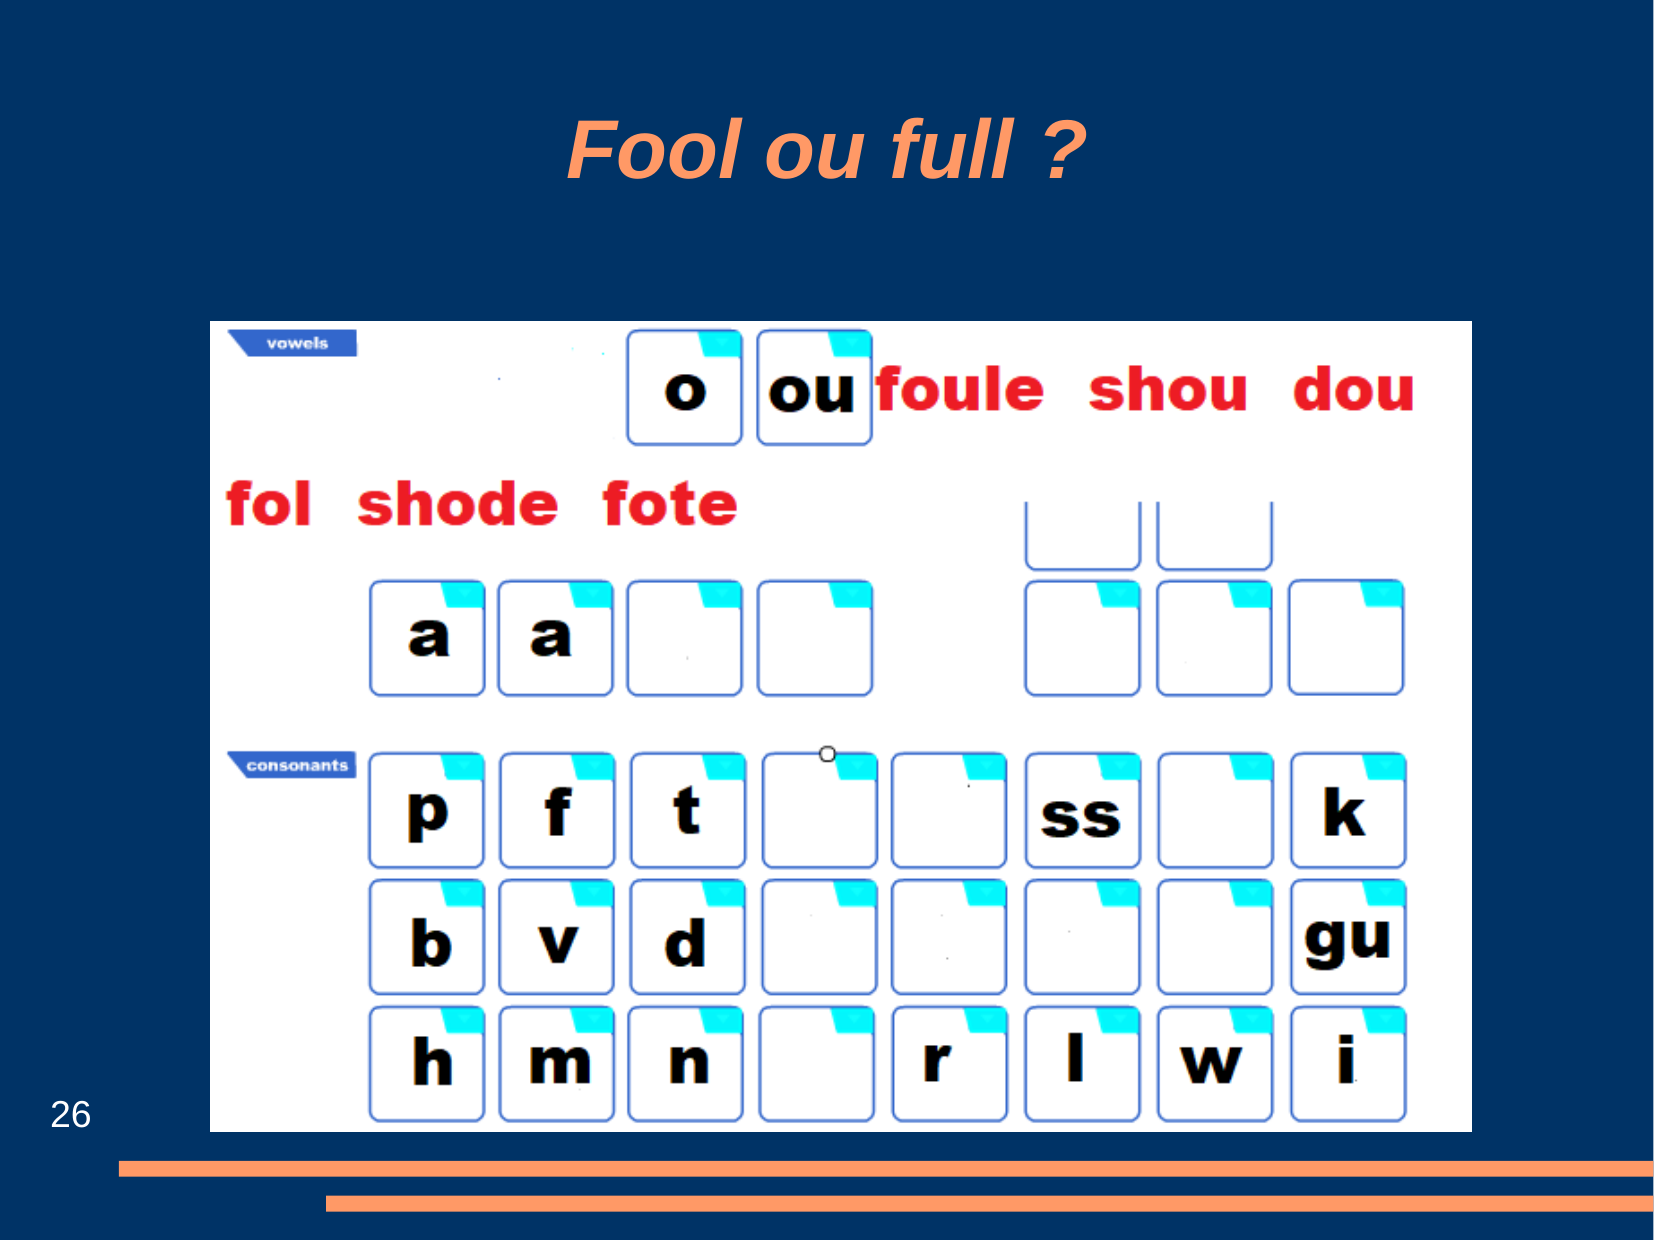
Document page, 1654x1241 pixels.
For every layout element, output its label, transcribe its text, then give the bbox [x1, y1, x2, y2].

picture [210, 321, 1472, 1132]
title Fool ou full ? [121, 46, 1534, 254]
